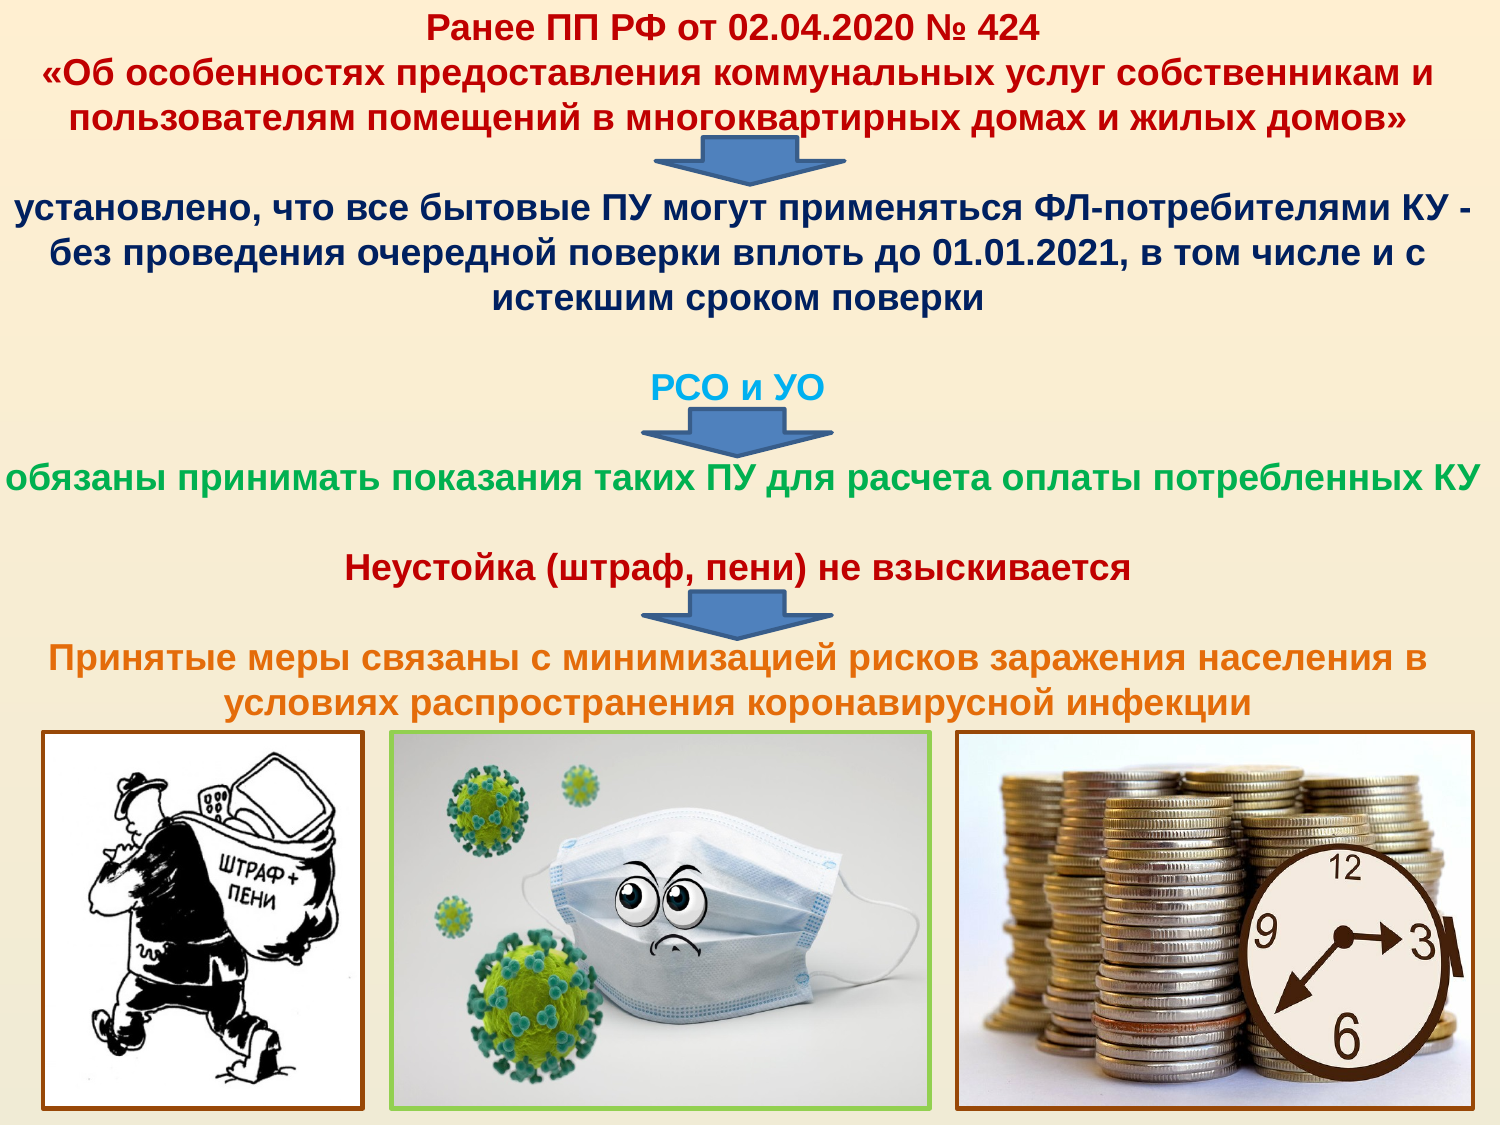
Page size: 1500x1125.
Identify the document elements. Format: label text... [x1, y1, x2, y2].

text_box Ранее ПП РФ от 02.04.2020 № 424 «Об особенностях предоставления коммунальных услуг собственникам и пользователям помещений в многоквартирных домах и жилых домов» установлено, что все бытовые ПУ могут применяться ФЛ-потребителями КУ - без проведения очередной поверки вплоть до 01.01.2021, в том числе и с истекшим сроком поверки РСО и УО обязаны принимать показания таких ПУ для расчета оплаты потребленных КУ Неустойка (штраф, пени) не взыскивается Принятые меры связаны с минимизацией рисков заражения населения в условиях распространения коронавирусной инфекции [0, 0, 1500, 731]
text_box [642, 408, 832, 457]
picture [393, 734, 928, 1106]
text_box [642, 591, 832, 639]
picture [45, 734, 361, 1106]
picture [959, 734, 1471, 1106]
text_box [655, 137, 845, 185]
